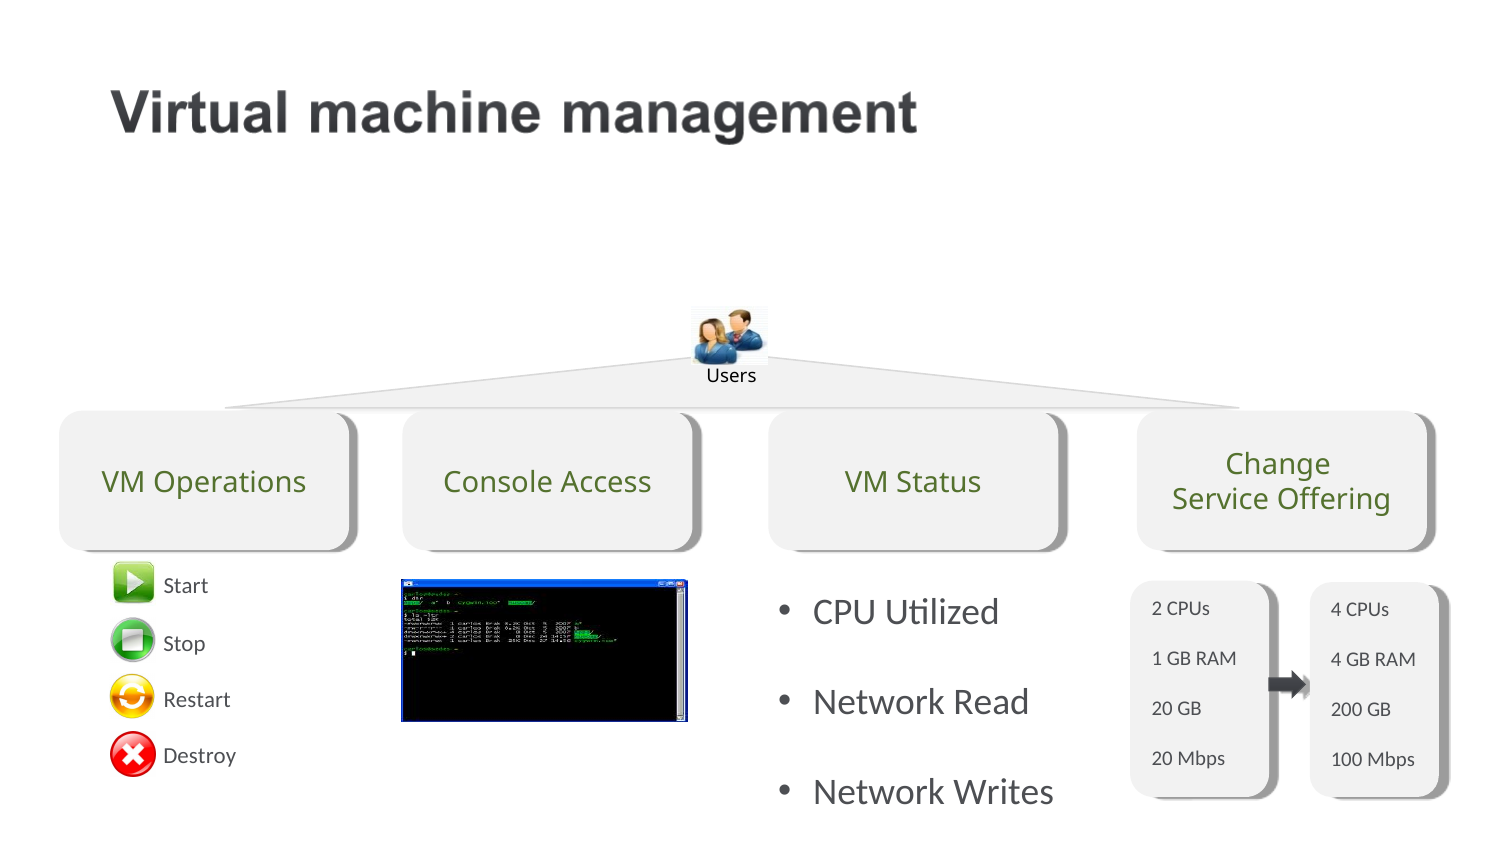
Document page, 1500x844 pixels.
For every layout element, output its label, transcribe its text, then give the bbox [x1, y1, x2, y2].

text_box Users [695, 358, 768, 393]
picture [110, 617, 156, 663]
text_box Console Access [402, 410, 693, 551]
text_box Stop [148, 620, 221, 664]
text_box [1269, 671, 1306, 697]
picture [110, 731, 156, 777]
text_box 4 CPUs 4 GB RAM 200 GB 100 Mbps [1309, 582, 1439, 797]
picture [109, 673, 155, 719]
text_box VM Status [768, 410, 1059, 551]
text_box Change Service Offering [1136, 410, 1427, 551]
text_box [75, 58, 1404, 182]
text_box [225, 357, 1240, 408]
text_box Destroy [148, 732, 252, 776]
text_box Restart [148, 676, 246, 720]
text_box VM Operations [59, 410, 350, 551]
text_box CPU Utilized Network Read Network Writes [763, 579, 1070, 821]
picture [401, 579, 688, 722]
picture [691, 306, 768, 365]
text_box 2 CPUs 1 GB RAM 20 GB 20 Mbps [1130, 580, 1270, 797]
picture [110, 560, 156, 606]
text_box Start [148, 562, 224, 606]
